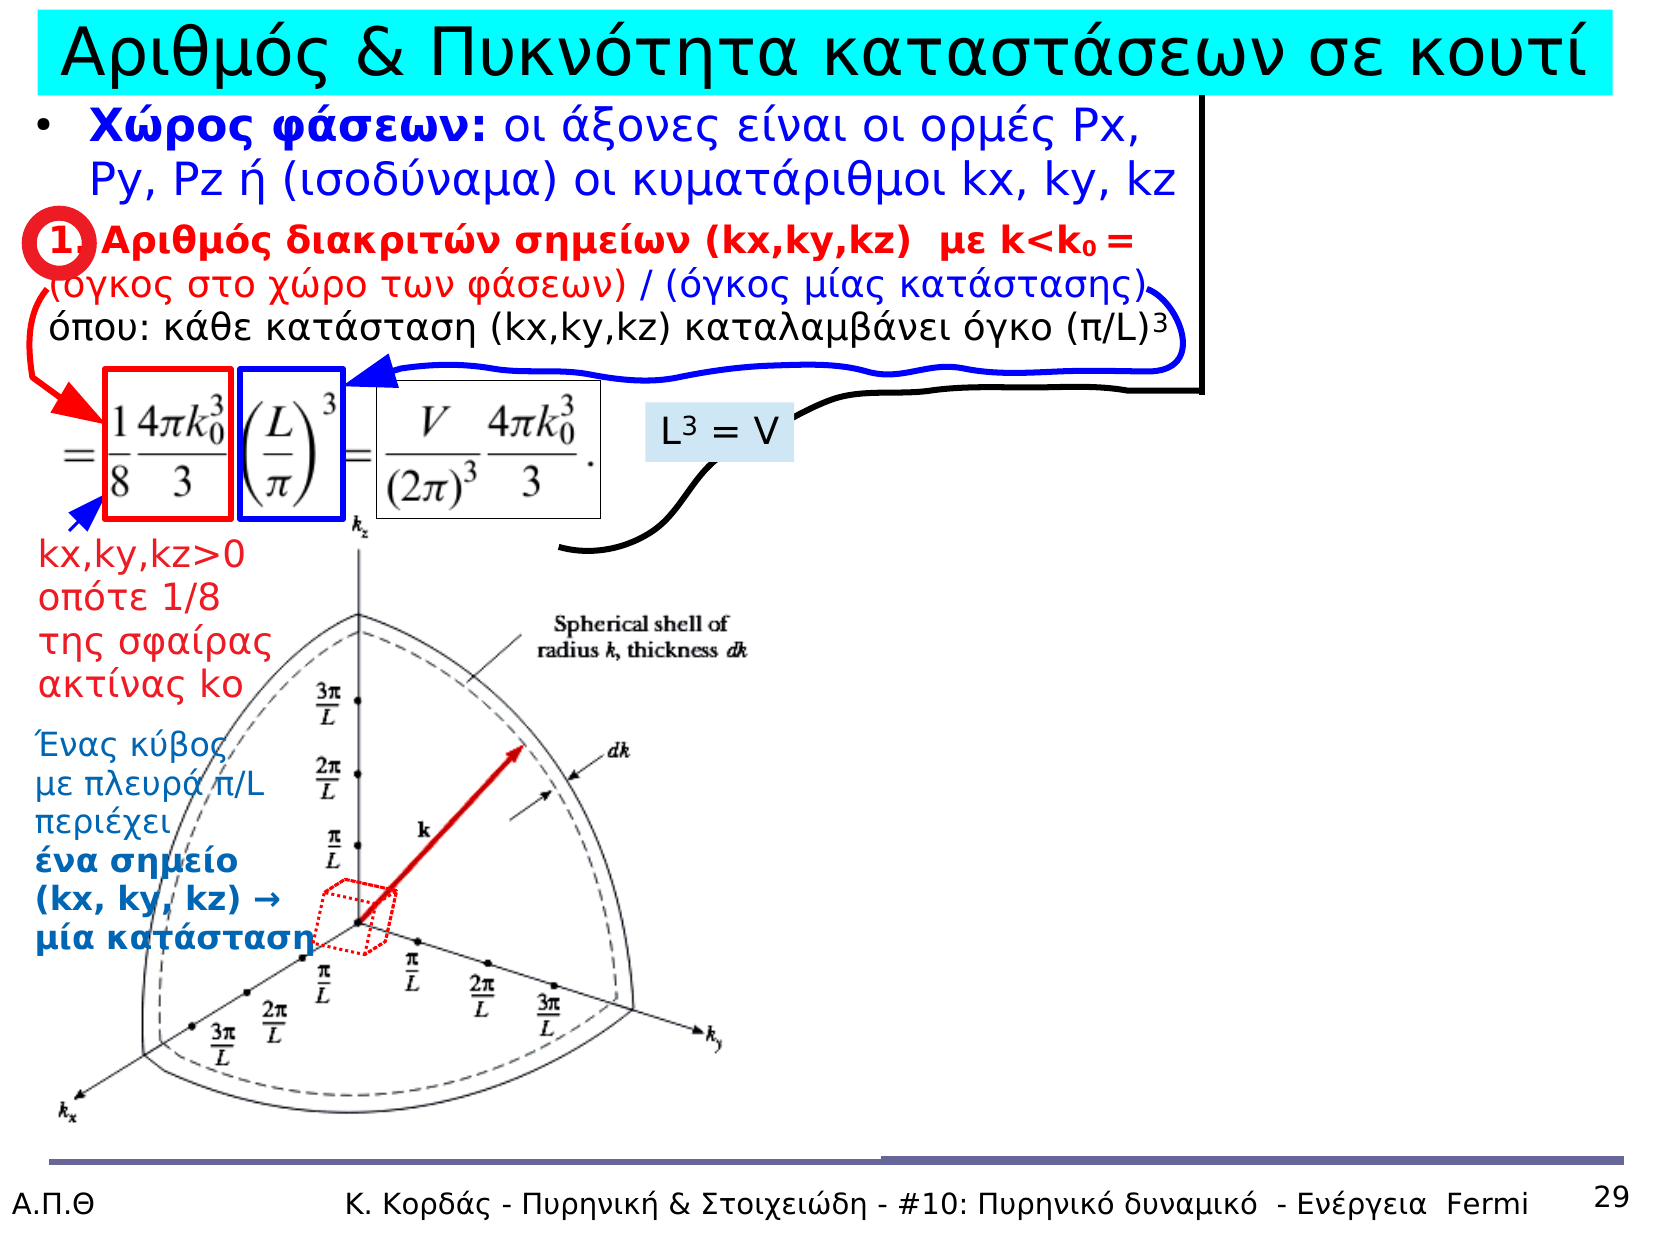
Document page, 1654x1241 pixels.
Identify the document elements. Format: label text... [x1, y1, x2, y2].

list Χώρος φάσεων: οι άξονες είναι οι ορμές Px, Py, Pz ή (ισοδύναμα) οι κυματάριθμοι kx, ky, kz [17, 99, 1199, 310]
text_box Ένας κύβος με πλευρά π/L περιέχει ένα σημείο (kx, ky, kz) → μία κατάσταση [19, 718, 303, 1004]
picture [108, 372, 228, 516]
picture [599, 372, 684, 377]
picture [243, 372, 340, 516]
picture [0, 315, 1184, 1159]
picture [35, 372, 102, 418]
text_box L3 = V [645, 402, 795, 462]
text_box 1. Aριθμός διακριτών σημείων (kx,ky,kz) με k<k0 = (όγκος στο χώρο των φάσεων) / (όγκος μίας κατάστασης) όπου: κάθε κατάσταση (kx,ky,kz) καταλαμβάνει όγκο (π/L)3 [33, 211, 1184, 372]
picture [396, 372, 597, 380]
text_box kx,ky,kz>0 οπότε 1/8 της σφαίρας ακτίνας kο [22, 525, 290, 716]
picture [377, 381, 600, 518]
title Αριθμός & Πυκνότητα καταστάσεων σε κουτί [37, 9, 1613, 96]
picture [346, 372, 360, 382]
